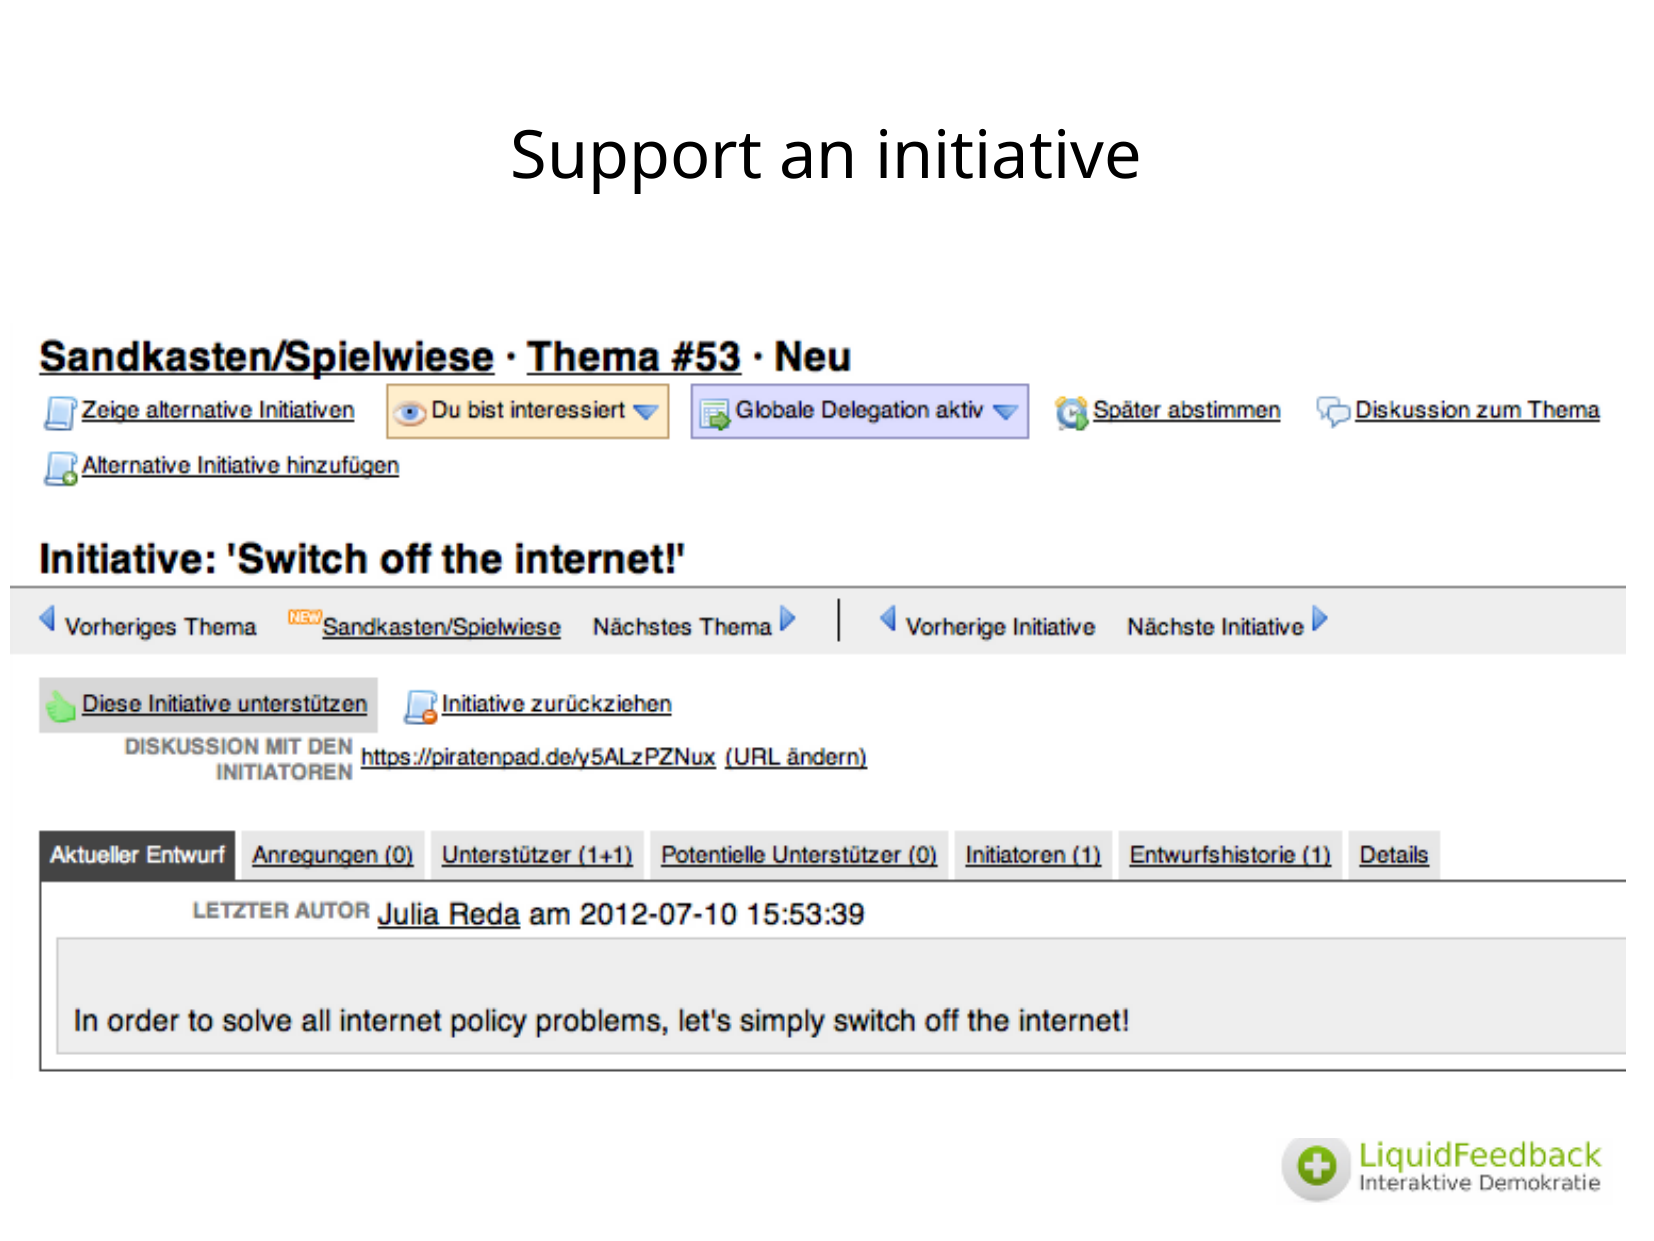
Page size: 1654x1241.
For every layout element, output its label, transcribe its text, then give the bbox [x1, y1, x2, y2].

picture [10, 265, 1626, 1205]
title Support an initiative [82, 49, 1571, 257]
